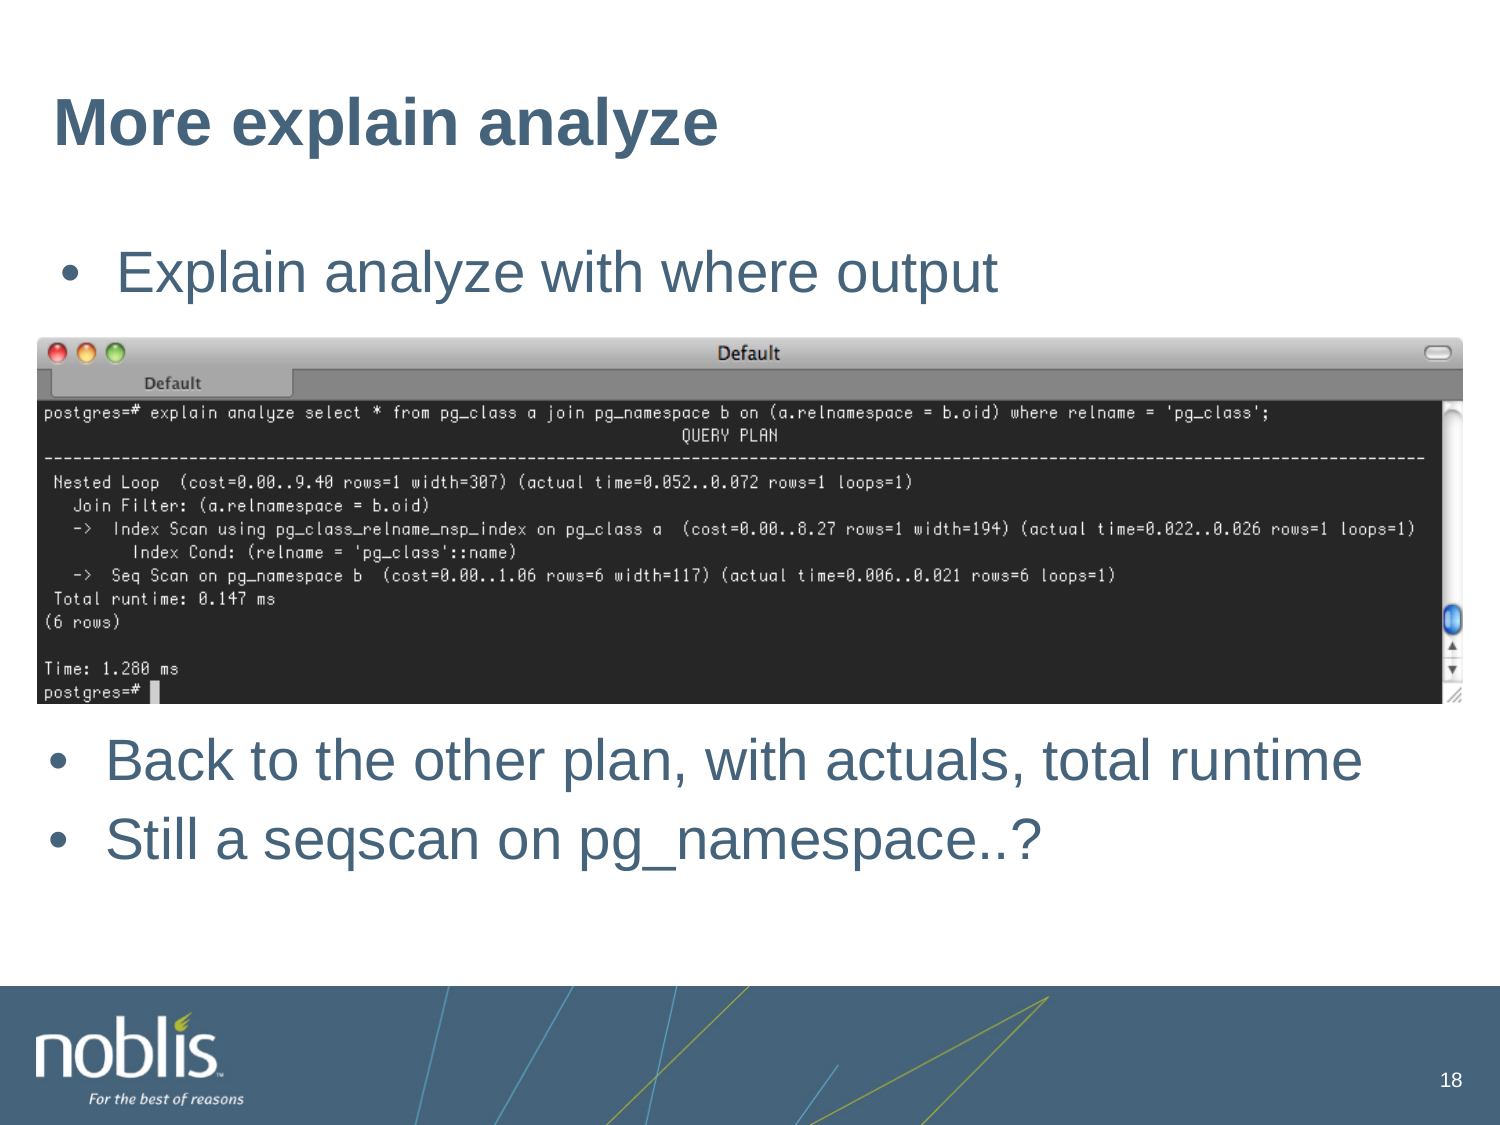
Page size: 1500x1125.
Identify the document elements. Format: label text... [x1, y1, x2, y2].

picture [0, 986, 1500, 1125]
picture [37, 337, 1463, 704]
list Explain analyze with where output [60, 239, 1437, 337]
title More explain analyze [53, 38, 1438, 211]
list Back to the other plan, with actuals, total runtime Still a seqscan on pg_namespace..? [48, 727, 1426, 872]
